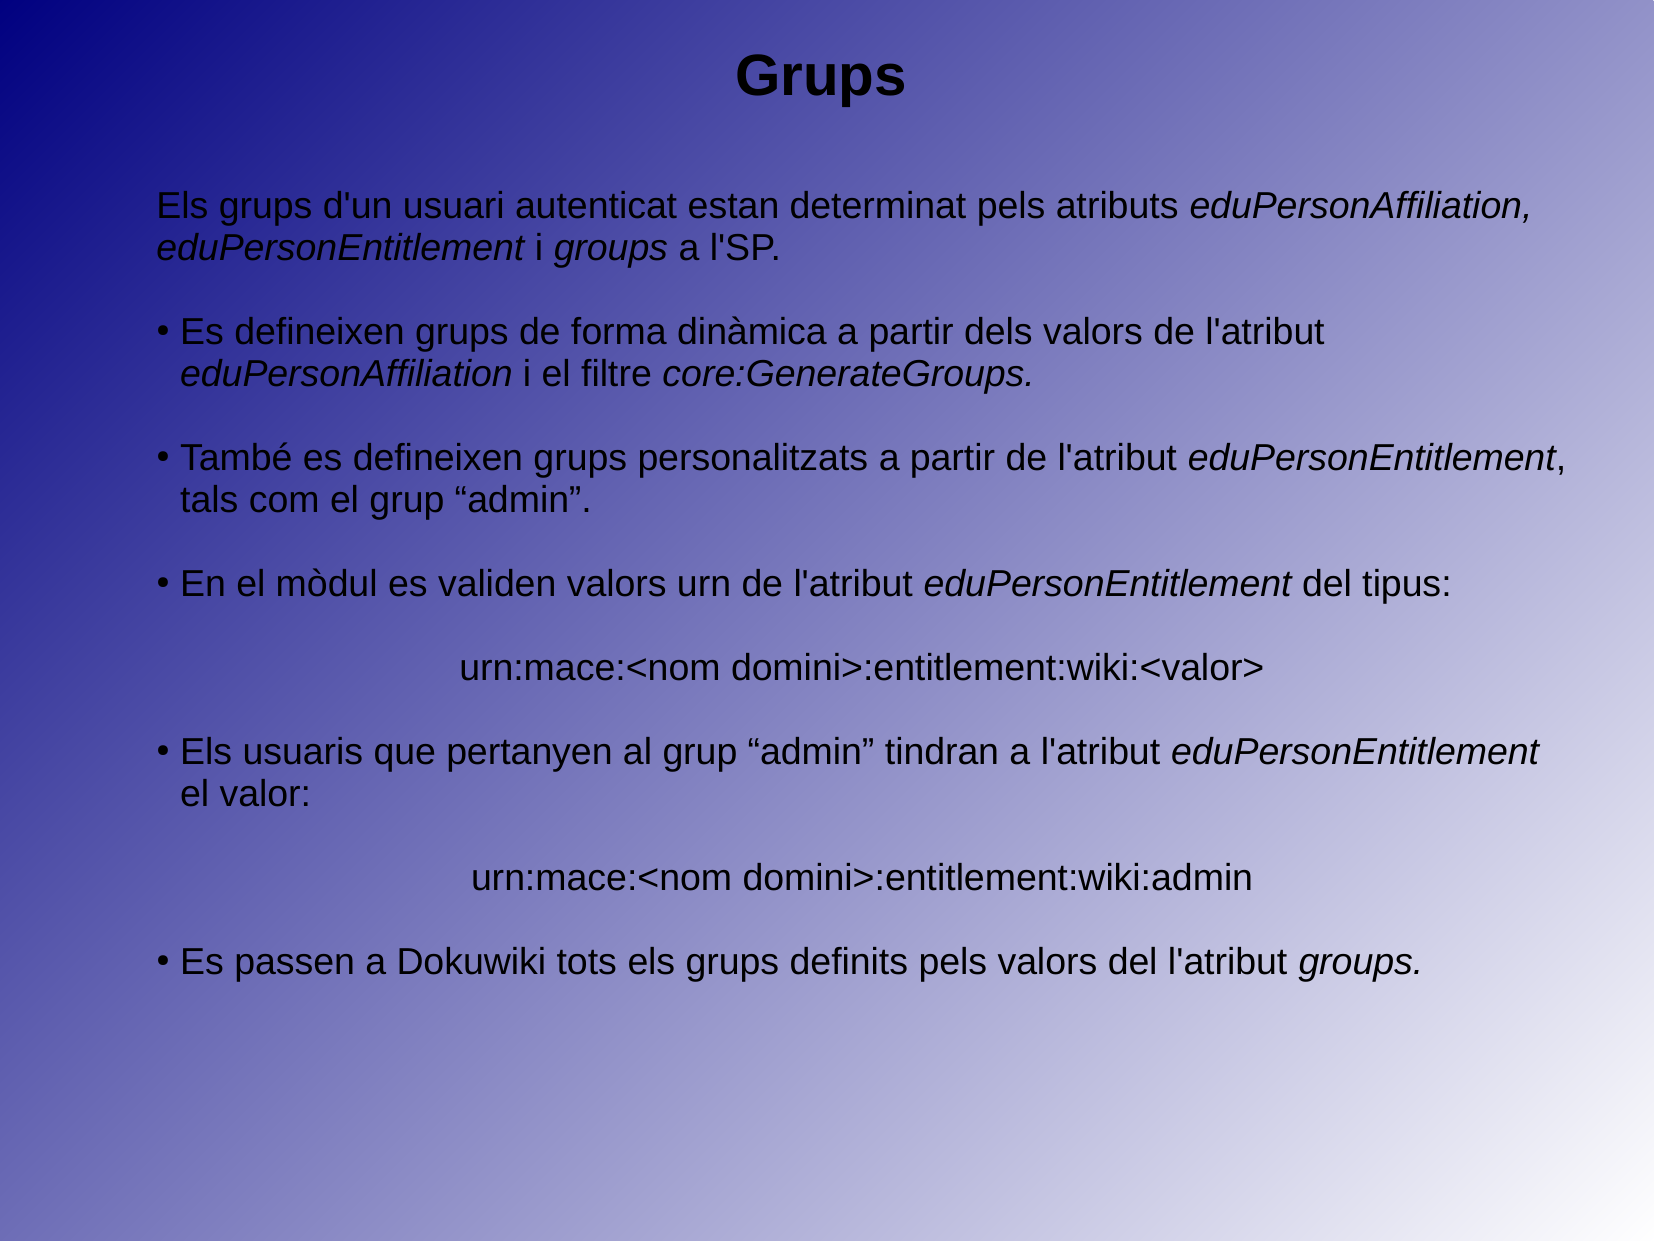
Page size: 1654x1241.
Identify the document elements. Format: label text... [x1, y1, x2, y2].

text_box Els grups d'un usuari autenticat estan determinat pels atributs eduPersonAffiliation, eduPersonEntitlement i groups a l'SP. Es defineixen grups de forma dinàmica a partir dels valors de l'atribut eduPersonAffiliation i el filtre core:GenerateGroups. També es defineixen grups personalitzats a partir de l'atribut eduPersonEntitlement, tals com el grup “admin”. En el mòdul es validen valors urn de l'atribut eduPersonEntitlement del tipus: urn:mace:<nom domini>:entitlement:wiki:<valor> Els usuaris que pertanyen al grup “admin” tindran a l'atribut eduPersonEntitlement el valor: urn:mace:<nom domini>:entitlement:wiki:admin Es passen a Dokuwiki tots els grups definits pels valors del l'atribut groups. [141, 177, 1583, 990]
text_box Grups [720, 35, 922, 116]
